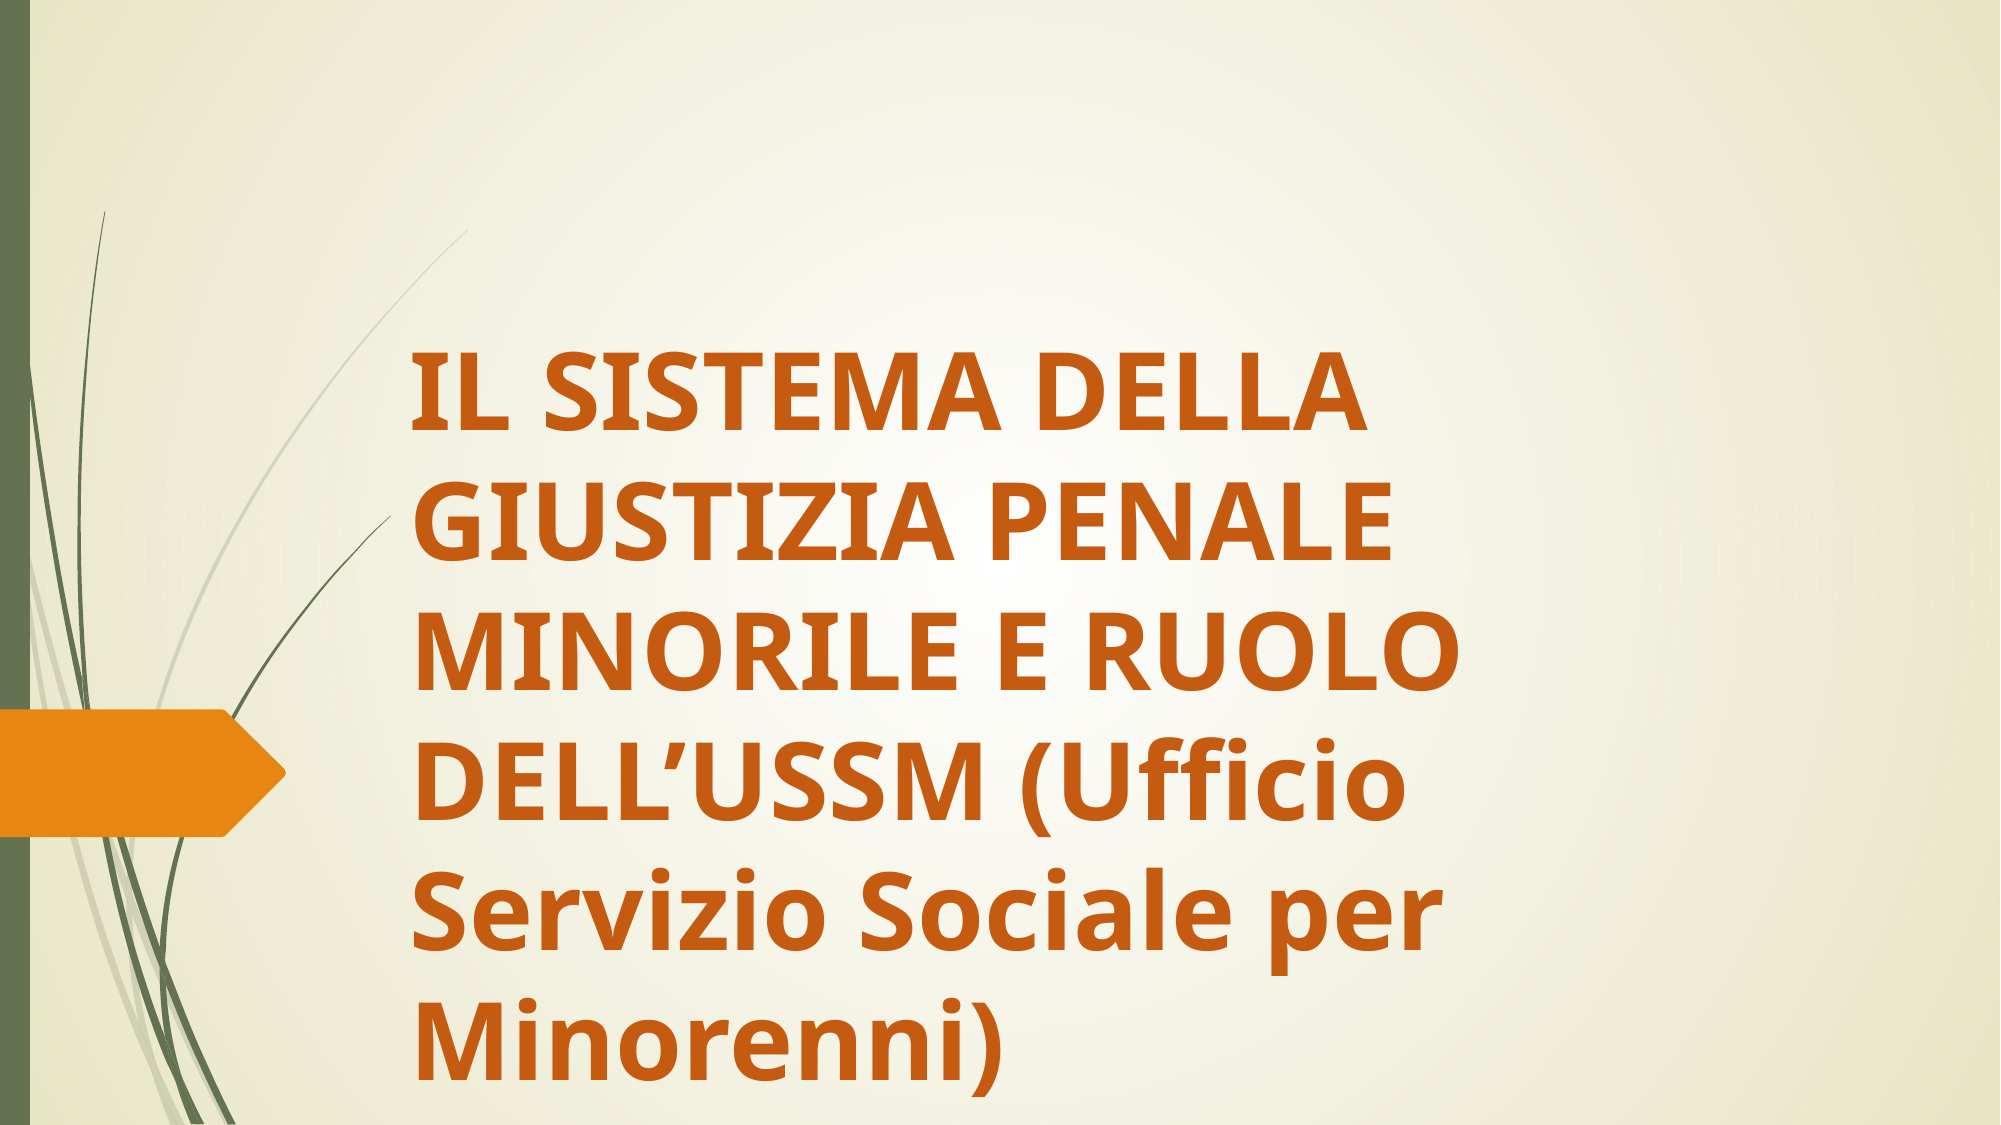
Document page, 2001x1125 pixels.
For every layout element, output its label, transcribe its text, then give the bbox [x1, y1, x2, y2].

title IL SISTEMA DELLA GIUSTIZIA PENALE MINORILE E RUOLO DELL’USSM (Ufficio Servizio Sociale per Minorenni) [394, 314, 1858, 963]
